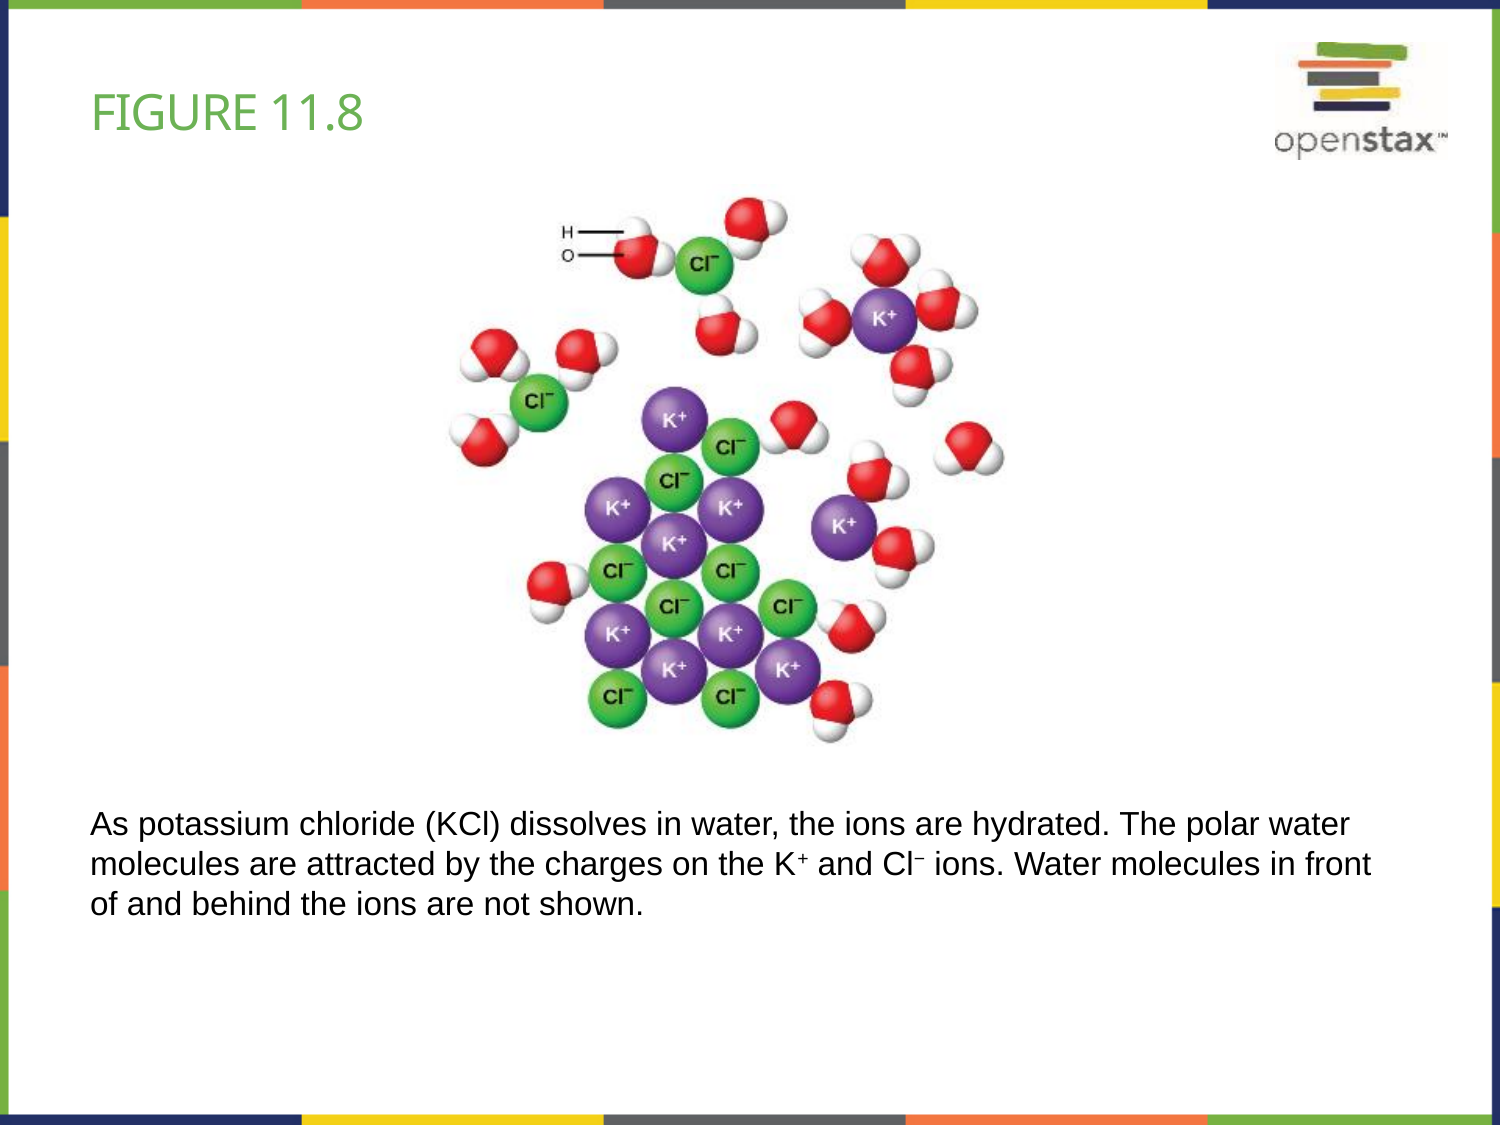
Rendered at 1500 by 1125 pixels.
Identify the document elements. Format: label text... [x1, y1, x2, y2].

list As potassium chloride (KCl) dissolves in water, the ions are hydrated. The polar water molecules are attracted by the charges on the K+ and Cl− ions. Water molecules in front of and behind the ions are not shown. [75, 794, 1398, 986]
picture [0, 0, 1500, 1125]
title Figure 11.8 [75, 39, 1398, 148]
